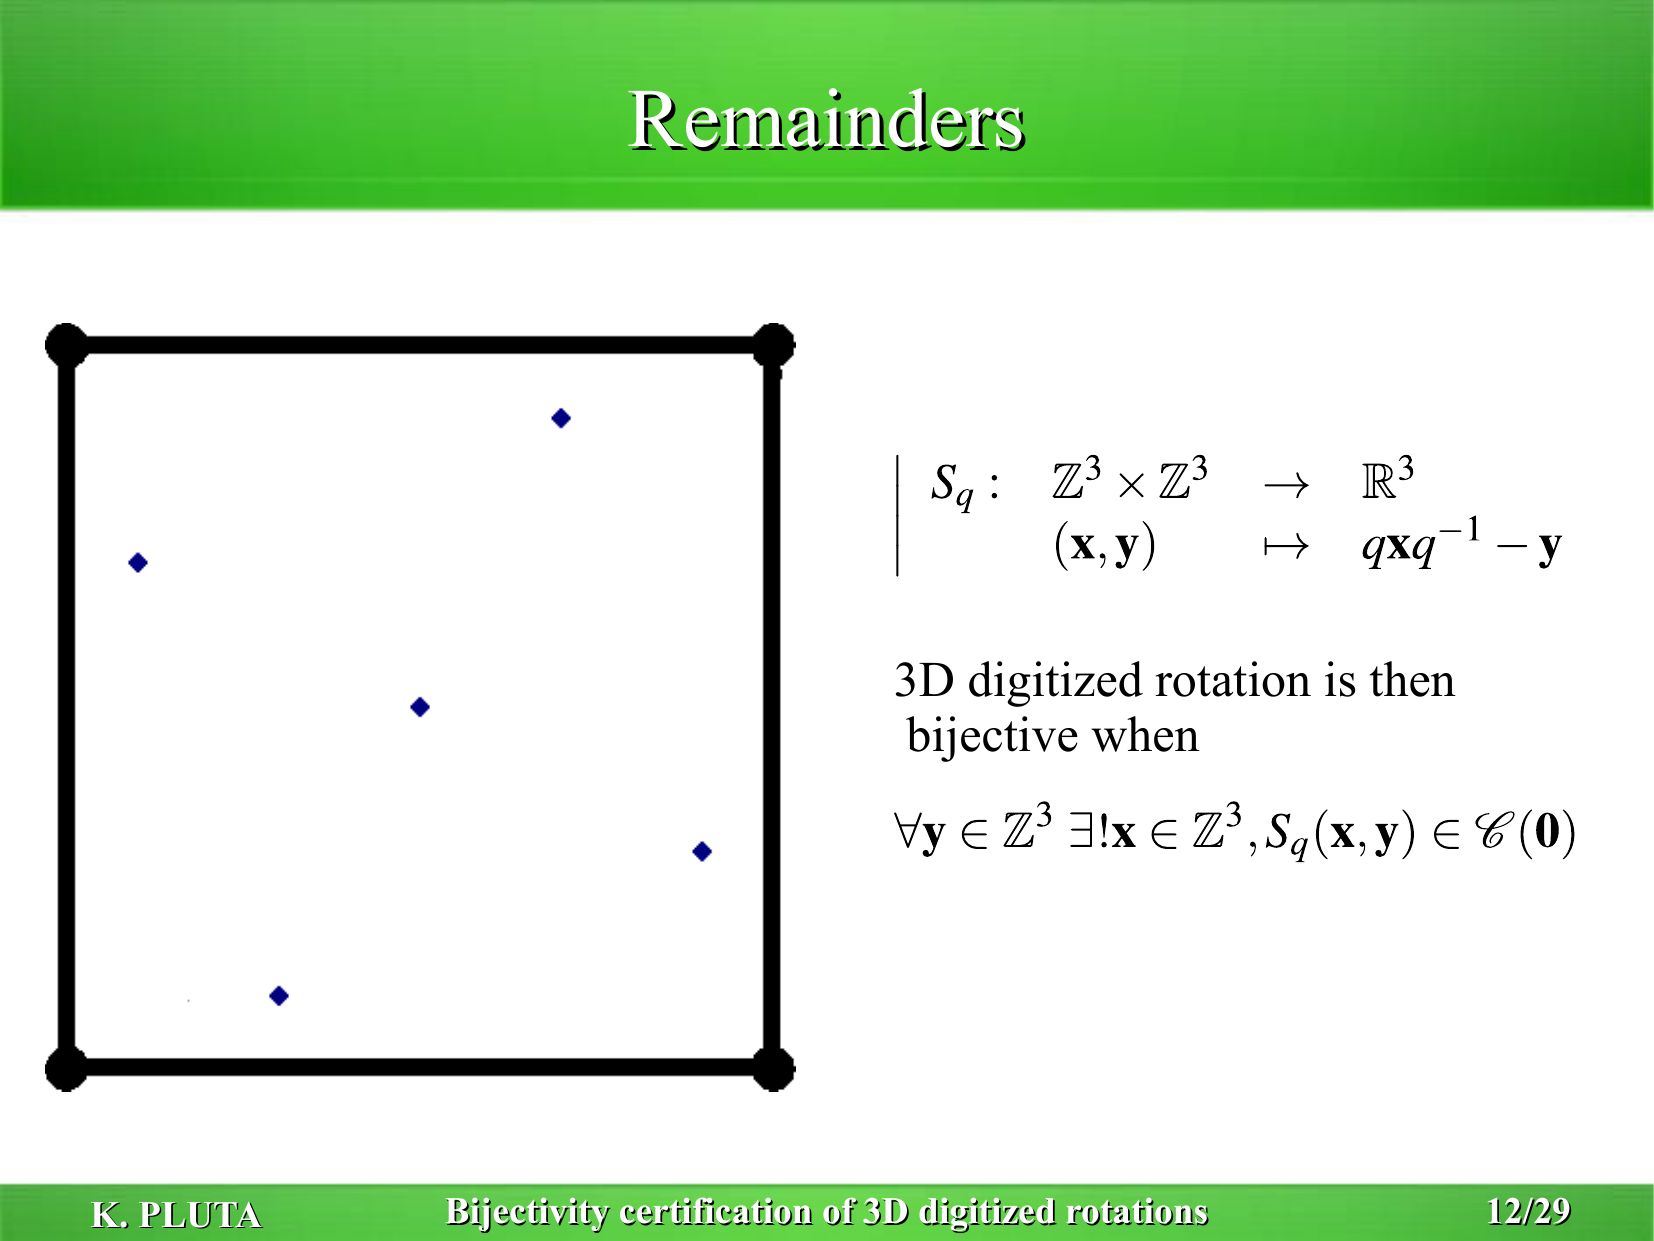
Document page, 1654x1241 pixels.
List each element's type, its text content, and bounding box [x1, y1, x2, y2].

picture [0, 0, 1654, 1241]
text_box [894, 801, 1580, 863]
text_box 3D digitized rotation is then bijective when [879, 644, 1576, 770]
text_box [889, 454, 1564, 577]
title Remainders [82, 47, 1571, 189]
